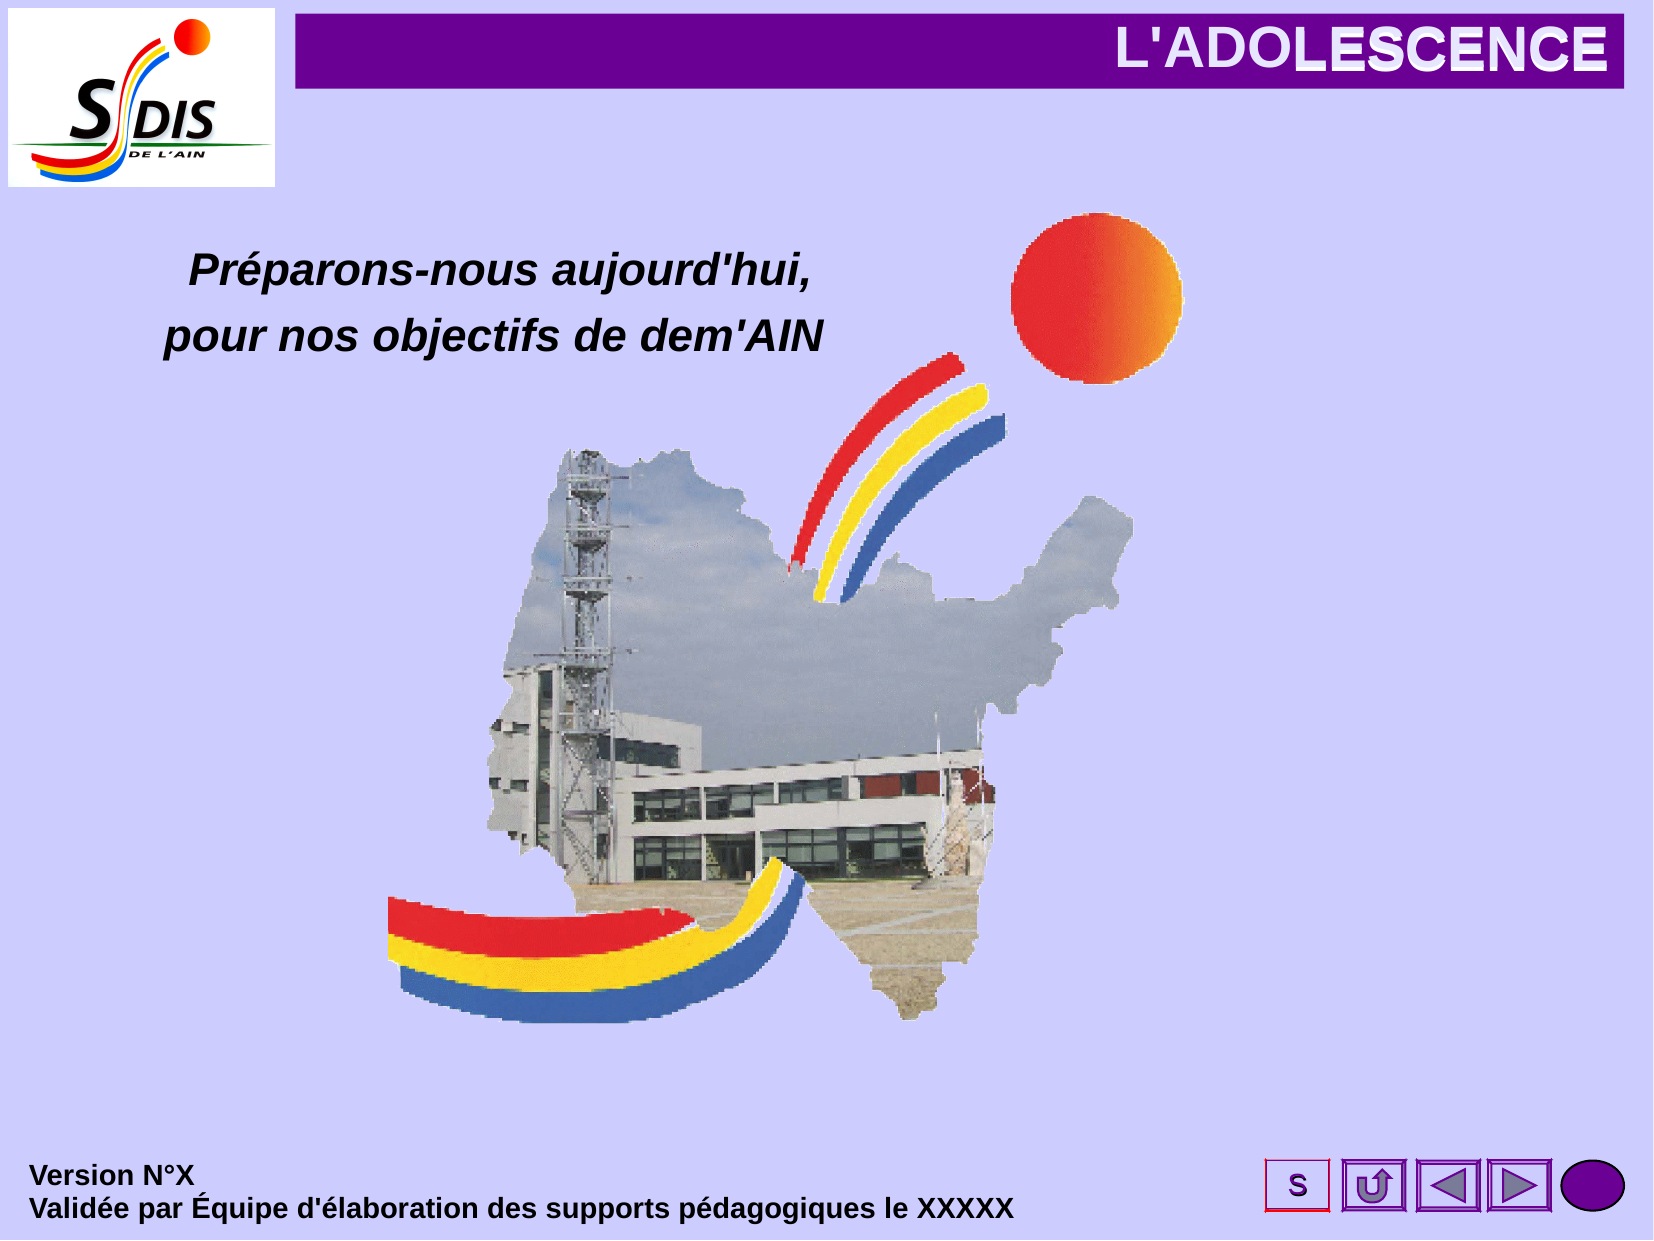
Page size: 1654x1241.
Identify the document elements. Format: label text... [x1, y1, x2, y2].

picture [388, 0, 1266, 1241]
list Préparons-nous aujourd'hui, pour nos objectifs de dem'AIN [88, 236, 388, 511]
text_box [1561, 1160, 1625, 1211]
text_box L'ADOLESCENCE [1266, 7, 1625, 89]
text_box LESCENCE [295, 13, 388, 89]
picture [8, 8, 275, 187]
text_box Version N°X Validée par Équipe d'élaboration des supports pédagogiques le XXXXX [13, 1151, 388, 1233]
